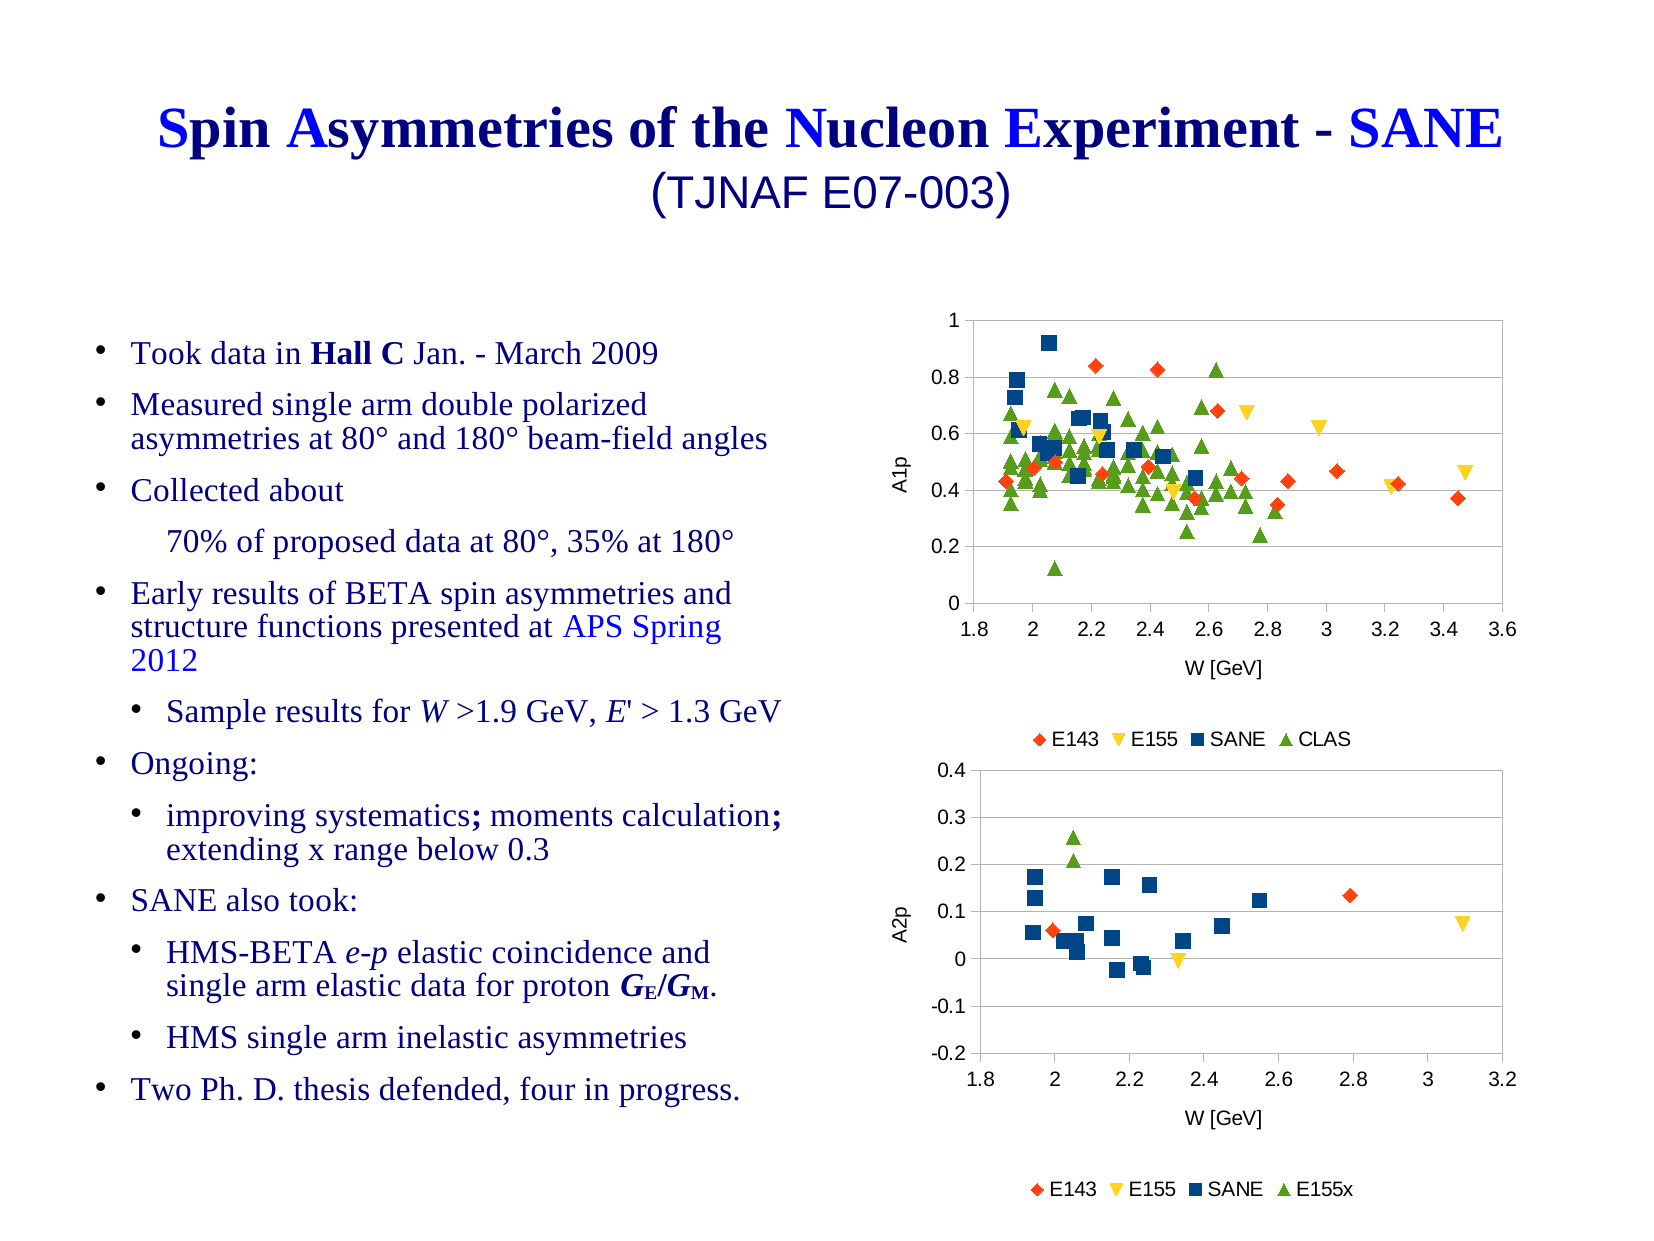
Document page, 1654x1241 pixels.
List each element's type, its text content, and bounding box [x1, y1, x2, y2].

chart [855, 300, 1531, 1208]
title Spin Asymmetries of the Nucleon Experiment - SANE (TJNAF E07-003)‏ [127, 45, 1535, 277]
text_box Took data in Hall C Jan. - March 2009 Measured single arm double polarized asymmetries at 80° and 180° beam-field angles Collected about 70% of proposed data at 80°, 35% at 180° Early results of BETA spin asymmetries and structure functions presented at APS Spring 2012 Sample results for W >1.9 GeV, E' > 1.3 GeV Ongoing: improving systematics; moments calculation; extending x range below 0.3 SANE also took: HMS-BETA e-p elastic coincidence and single arm elastic data for proton GE/GM. HMS single arm inelastic asymmetries Two Ph. D. thesis defended, four in progress. [60, 281, 797, 1183]
